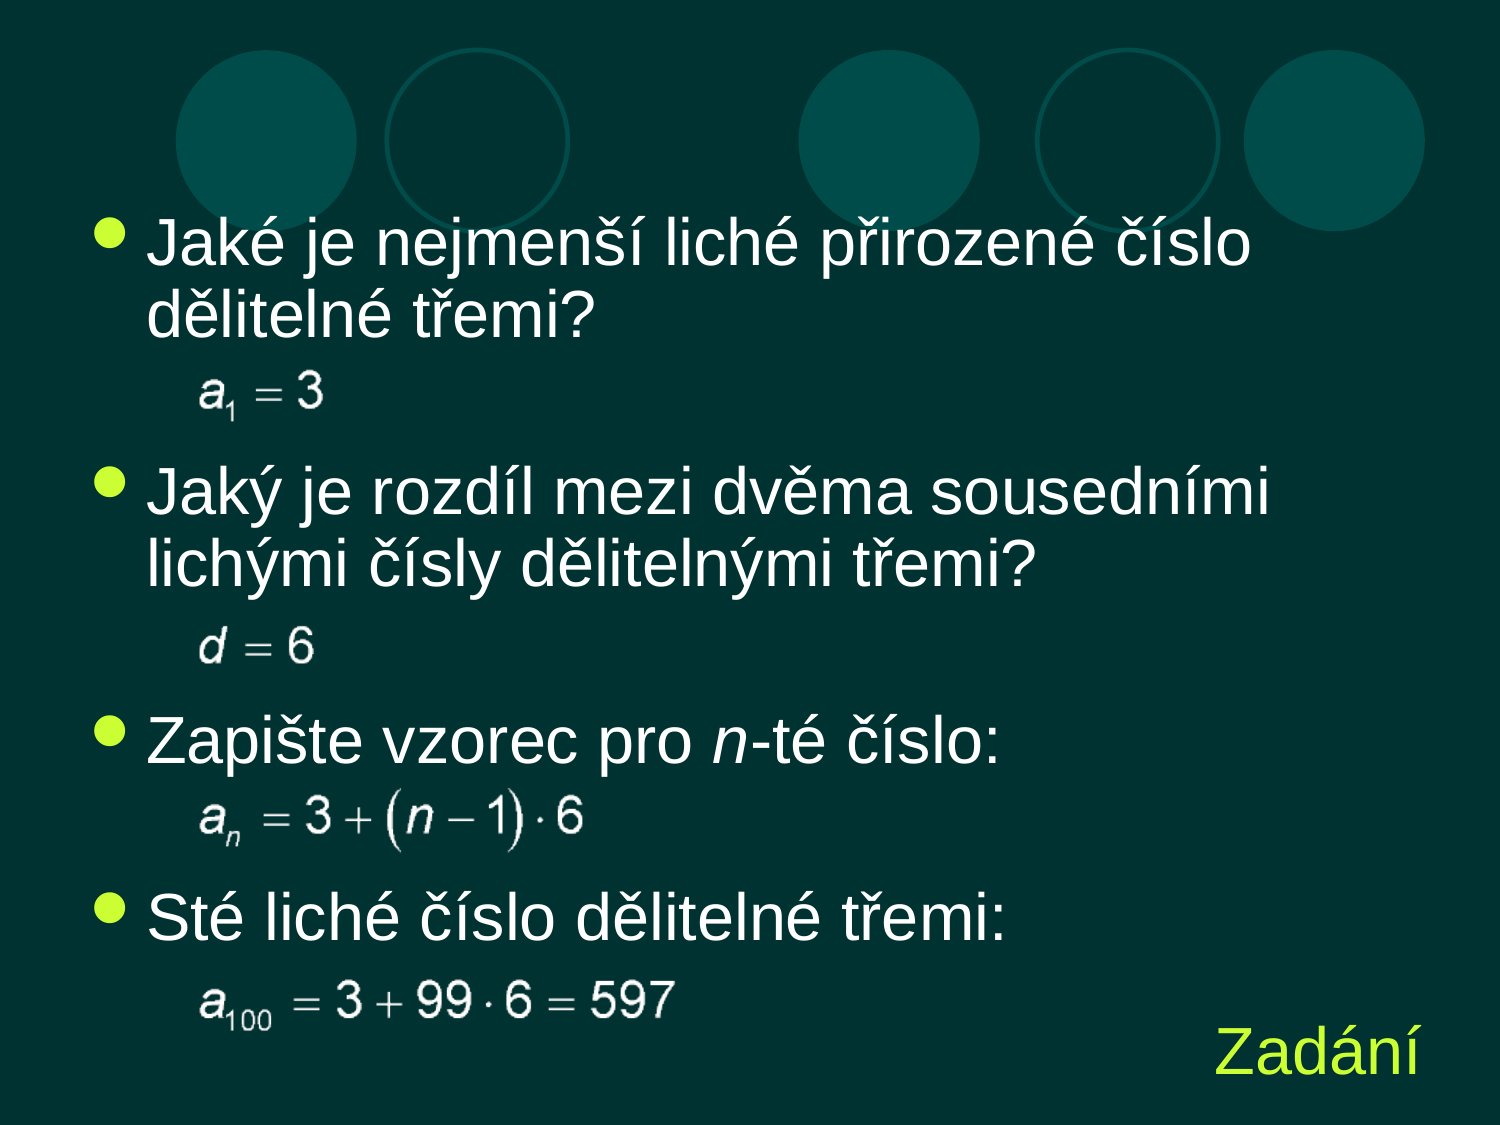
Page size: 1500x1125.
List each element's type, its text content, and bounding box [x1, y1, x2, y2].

picture [187, 774, 597, 866]
list Jaké je nejmenší liché přirozené číslo dělitelné třemi? Jaký je rozdíl mezi dvěma sousedními lichými čísly dělitelnými třemi? Zapište vzorec pro n-té číslo: Sté liché číslo dělitelné třemi: [75, 200, 1426, 1013]
picture [187, 612, 330, 683]
text_box Zadání [1200, 999, 1438, 1096]
picture [187, 959, 688, 1051]
picture [187, 349, 336, 441]
